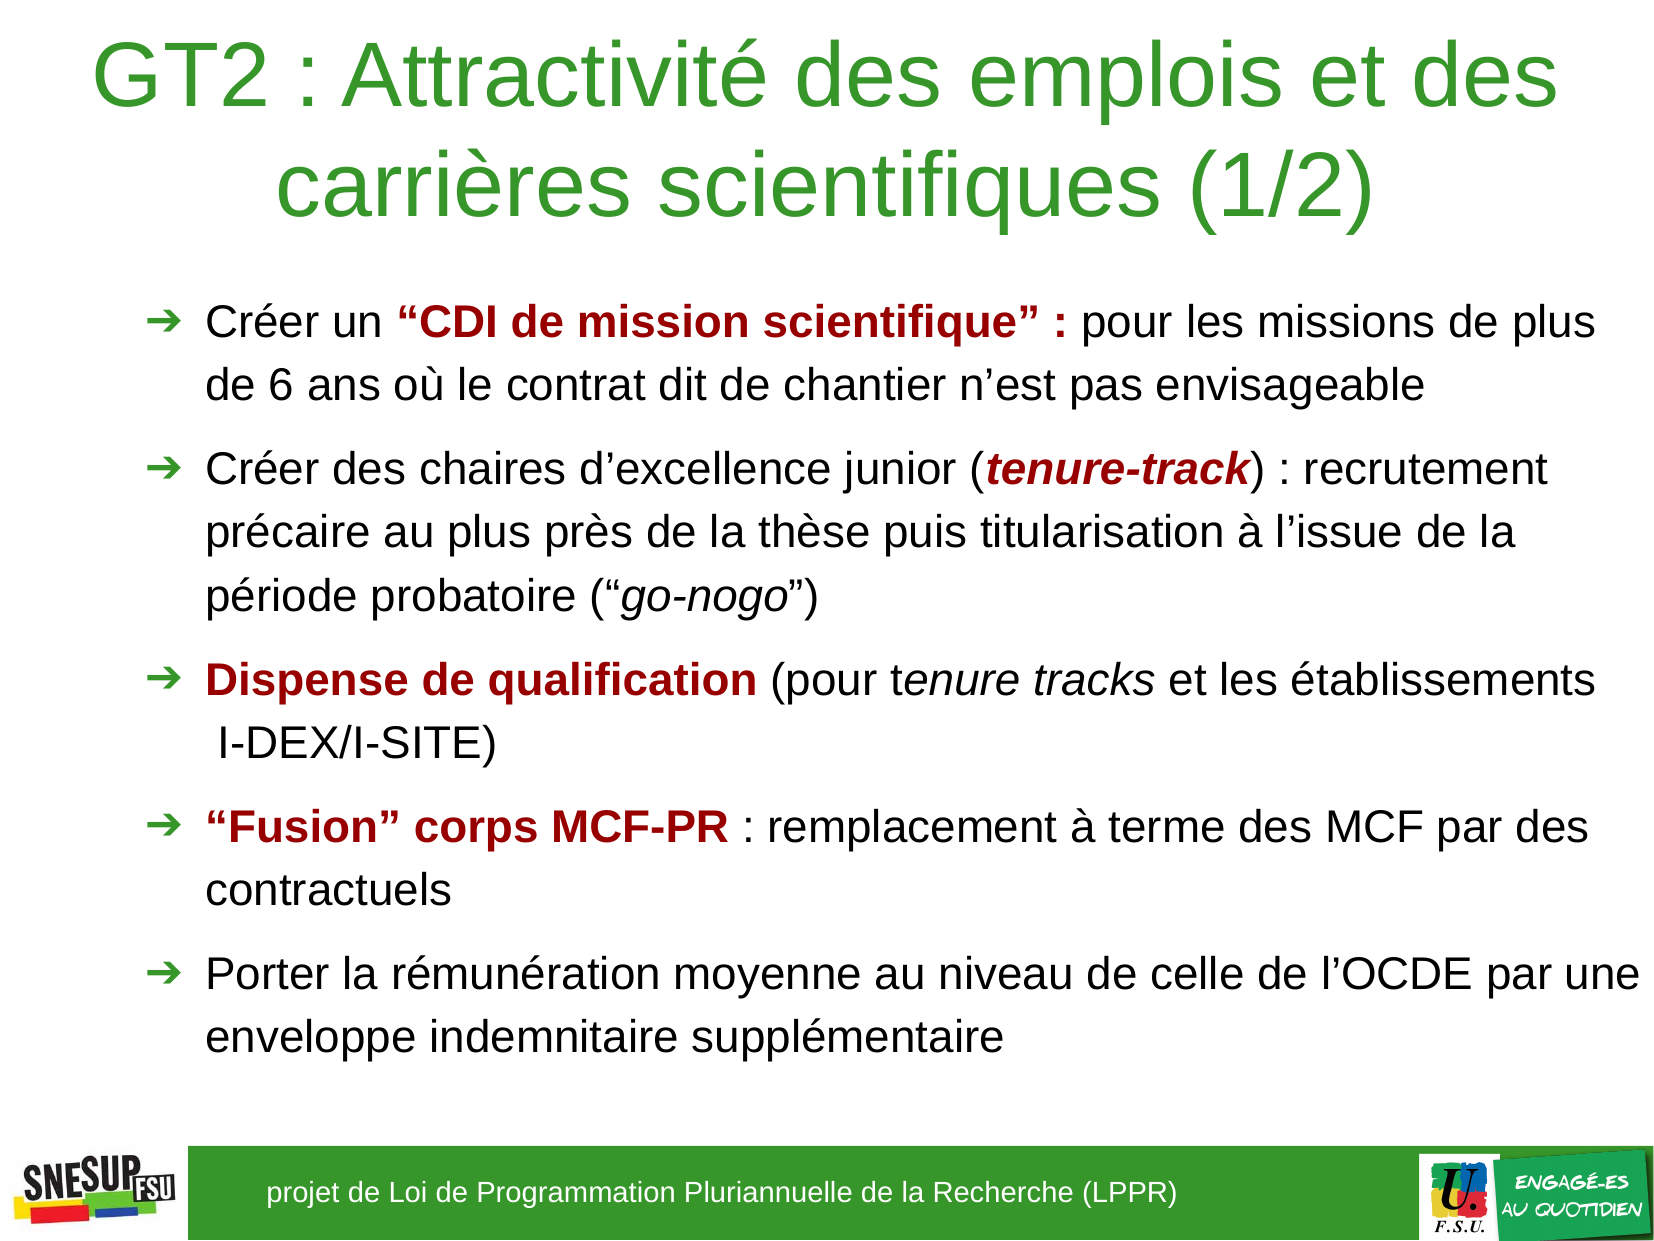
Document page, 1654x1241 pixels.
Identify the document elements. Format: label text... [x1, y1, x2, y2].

text_box Créer un “CDI de mission scientifique” : pour les missions de plus de 6 ans où le contrat dit de chantier n’est pas envisageable Créer des chaires d’excellence junior (tenure-track) : recrutement précaire au plus près de la thèse puis titularisation à l’issue de la période probatoire (“go-nogo”) Dispense de qualification (pour tenure tracks et les établissements I-DEX/I-SITE) “Fusion” corps MCF-PR : remplacement à terme des MCF par des contractuels Porter la rémunération moyenne au niveau de celle de l’OCDE par une enveloppe indemnitaire supplémentaire [130, 283, 1654, 1080]
picture [1419, 1145, 1654, 1241]
picture [0, 1145, 188, 1240]
text_box GT2 : Attractivité des emplois et des carrières scientifiques (1/2) [0, 37, 1654, 212]
